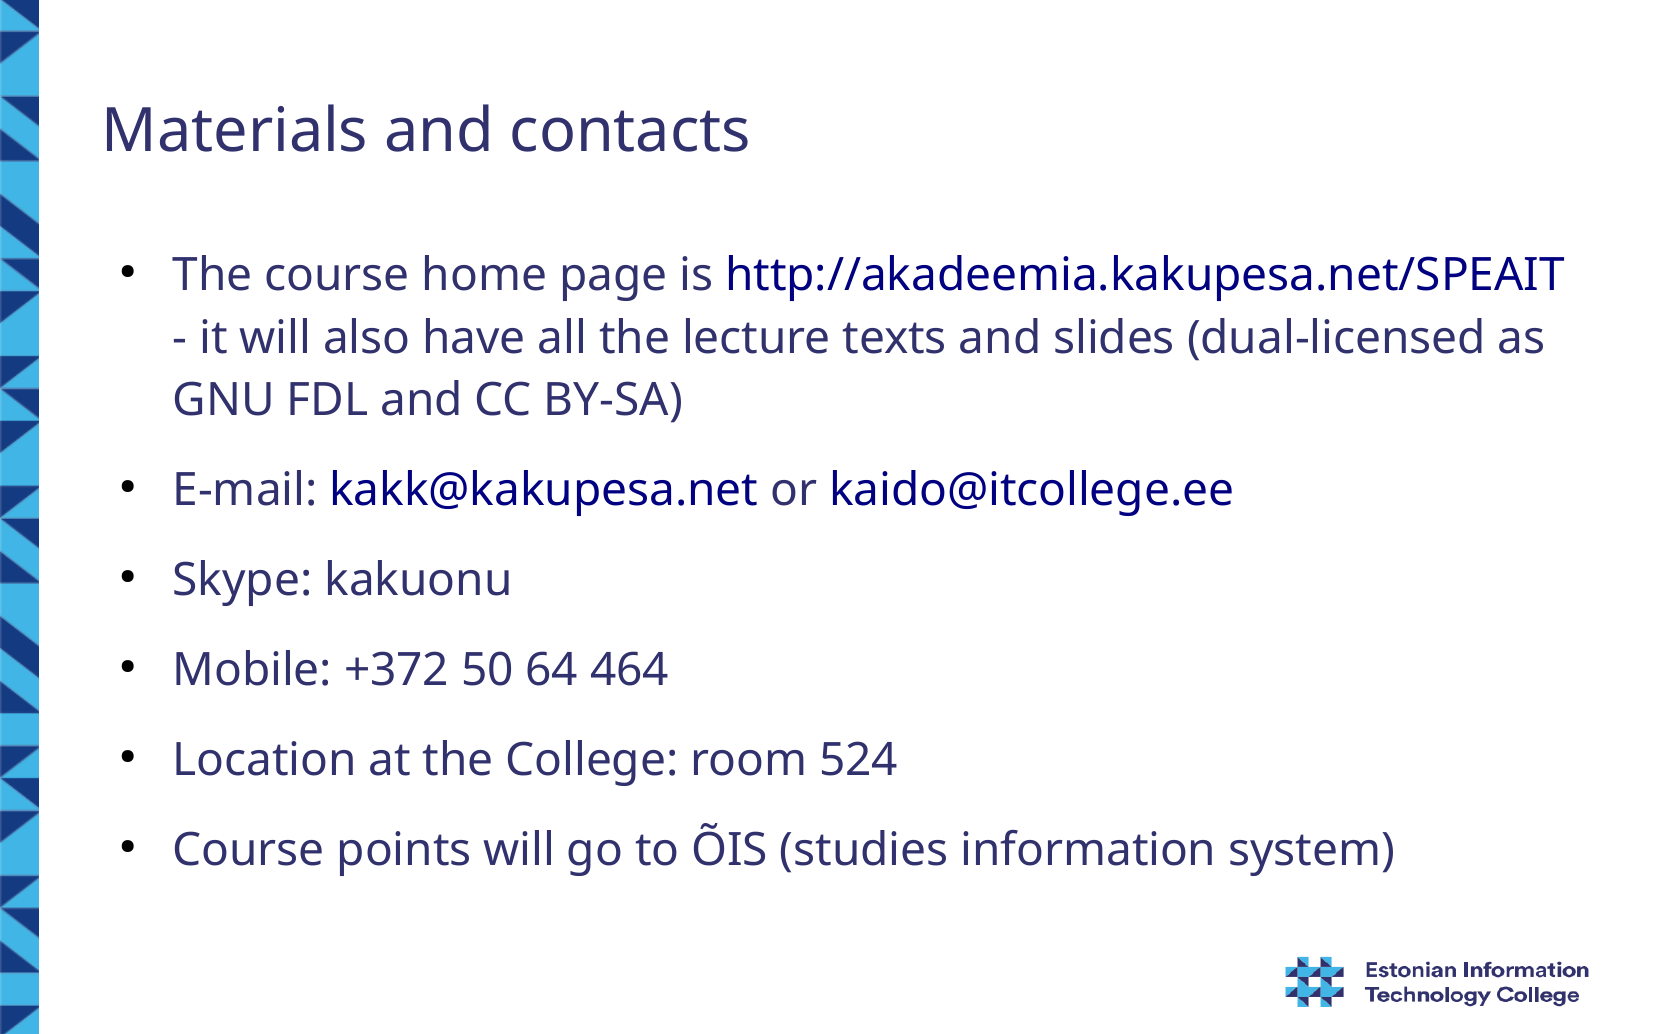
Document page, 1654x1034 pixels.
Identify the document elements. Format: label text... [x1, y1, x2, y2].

title Materials and contacts [101, 41, 1224, 214]
list The course home page is http://akadeemia.kakupesa.net/SPEAIT - it will also have all the lecture texts and slides (dual-licensed as GNU FDL and CC BY-SA) E-mail: kakk@kakupesa.net or kaido@itcollege.ee Skype: kakuonu Mobile: +372 50 64 464 Location at the College: room 524 Course points will go to ÕIS (studies information system) [101, 241, 1591, 924]
